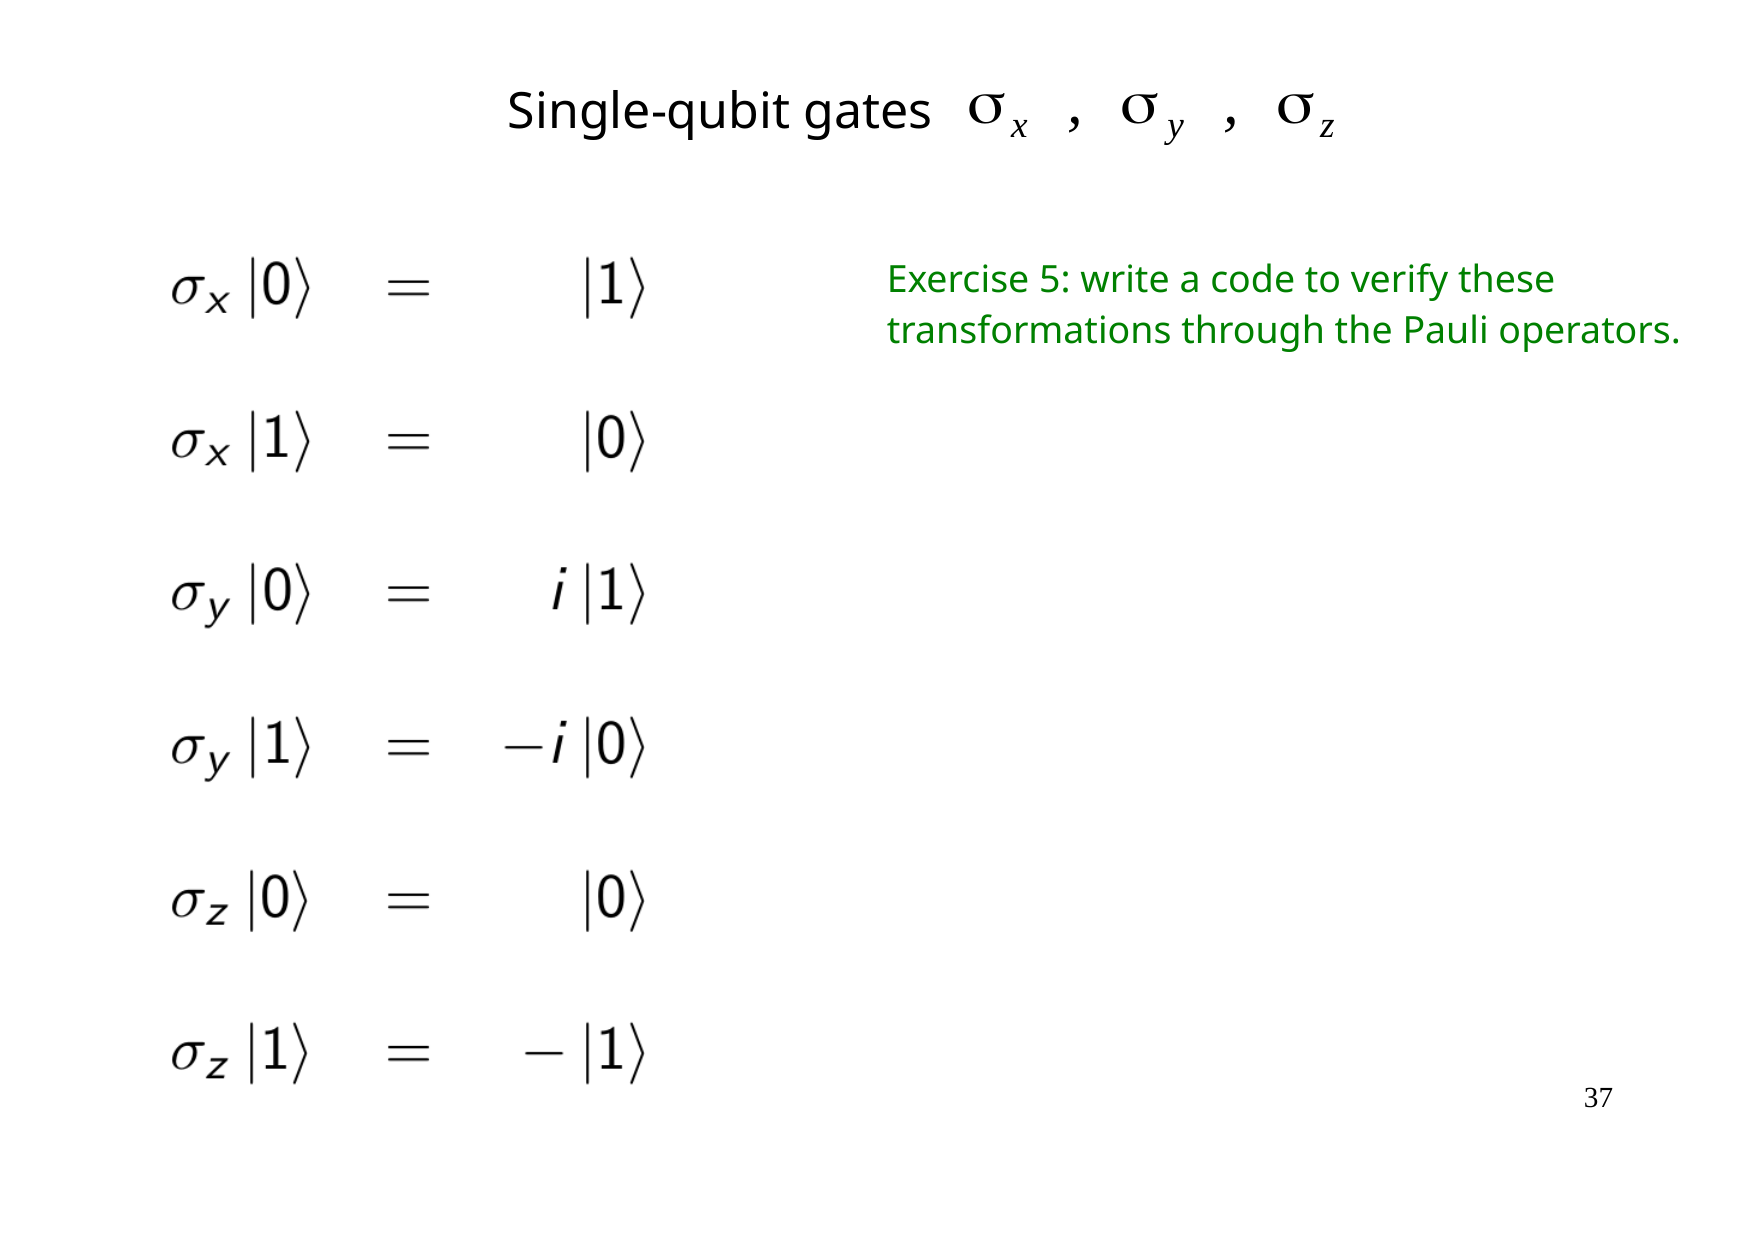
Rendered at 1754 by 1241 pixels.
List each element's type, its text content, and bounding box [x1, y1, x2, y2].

chart [960, 67, 1342, 146]
picture [116, 223, 717, 1112]
text_box Single-qubit gates [492, 67, 943, 148]
text_box Exercise 5: write a code to verify these transformations through the Pauli operators. [872, 245, 1686, 358]
